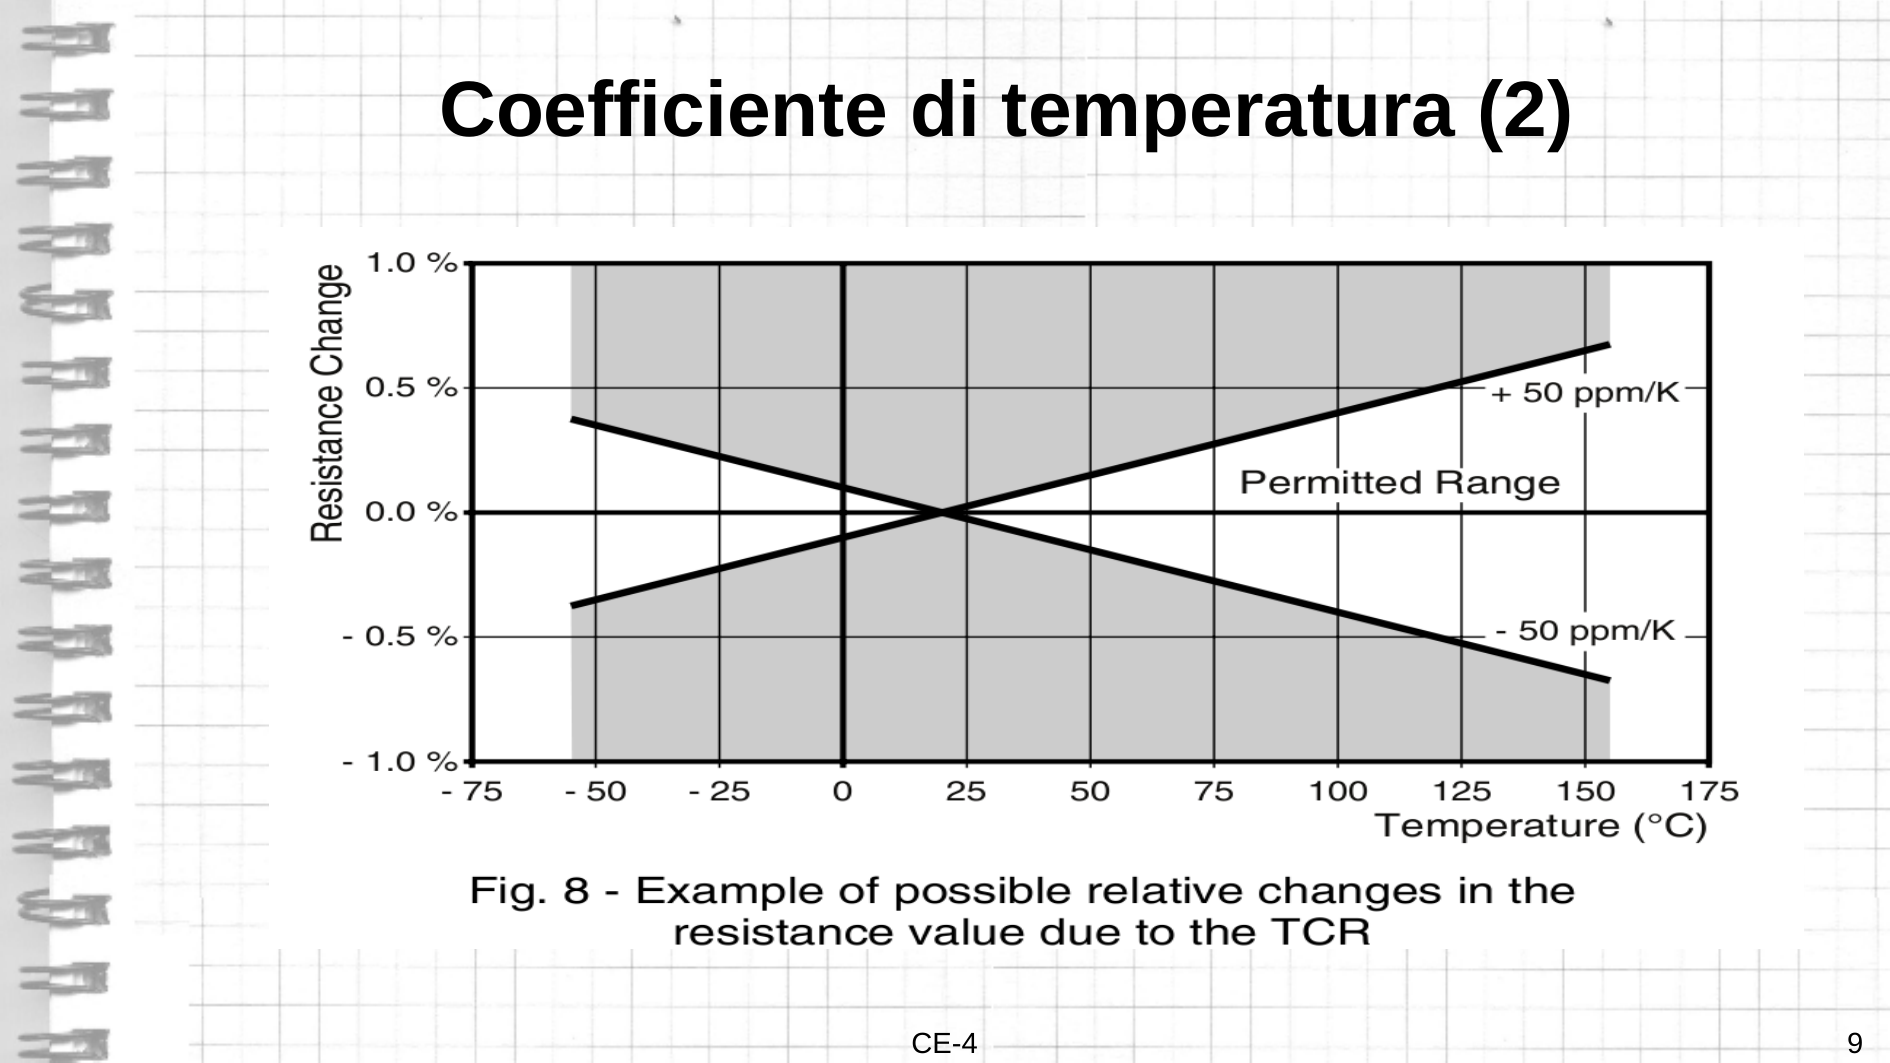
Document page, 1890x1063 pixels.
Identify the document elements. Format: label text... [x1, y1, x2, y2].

title Coefficiente di temperatura (2) [124, 20, 1890, 198]
picture [0, 0, 1890, 1063]
